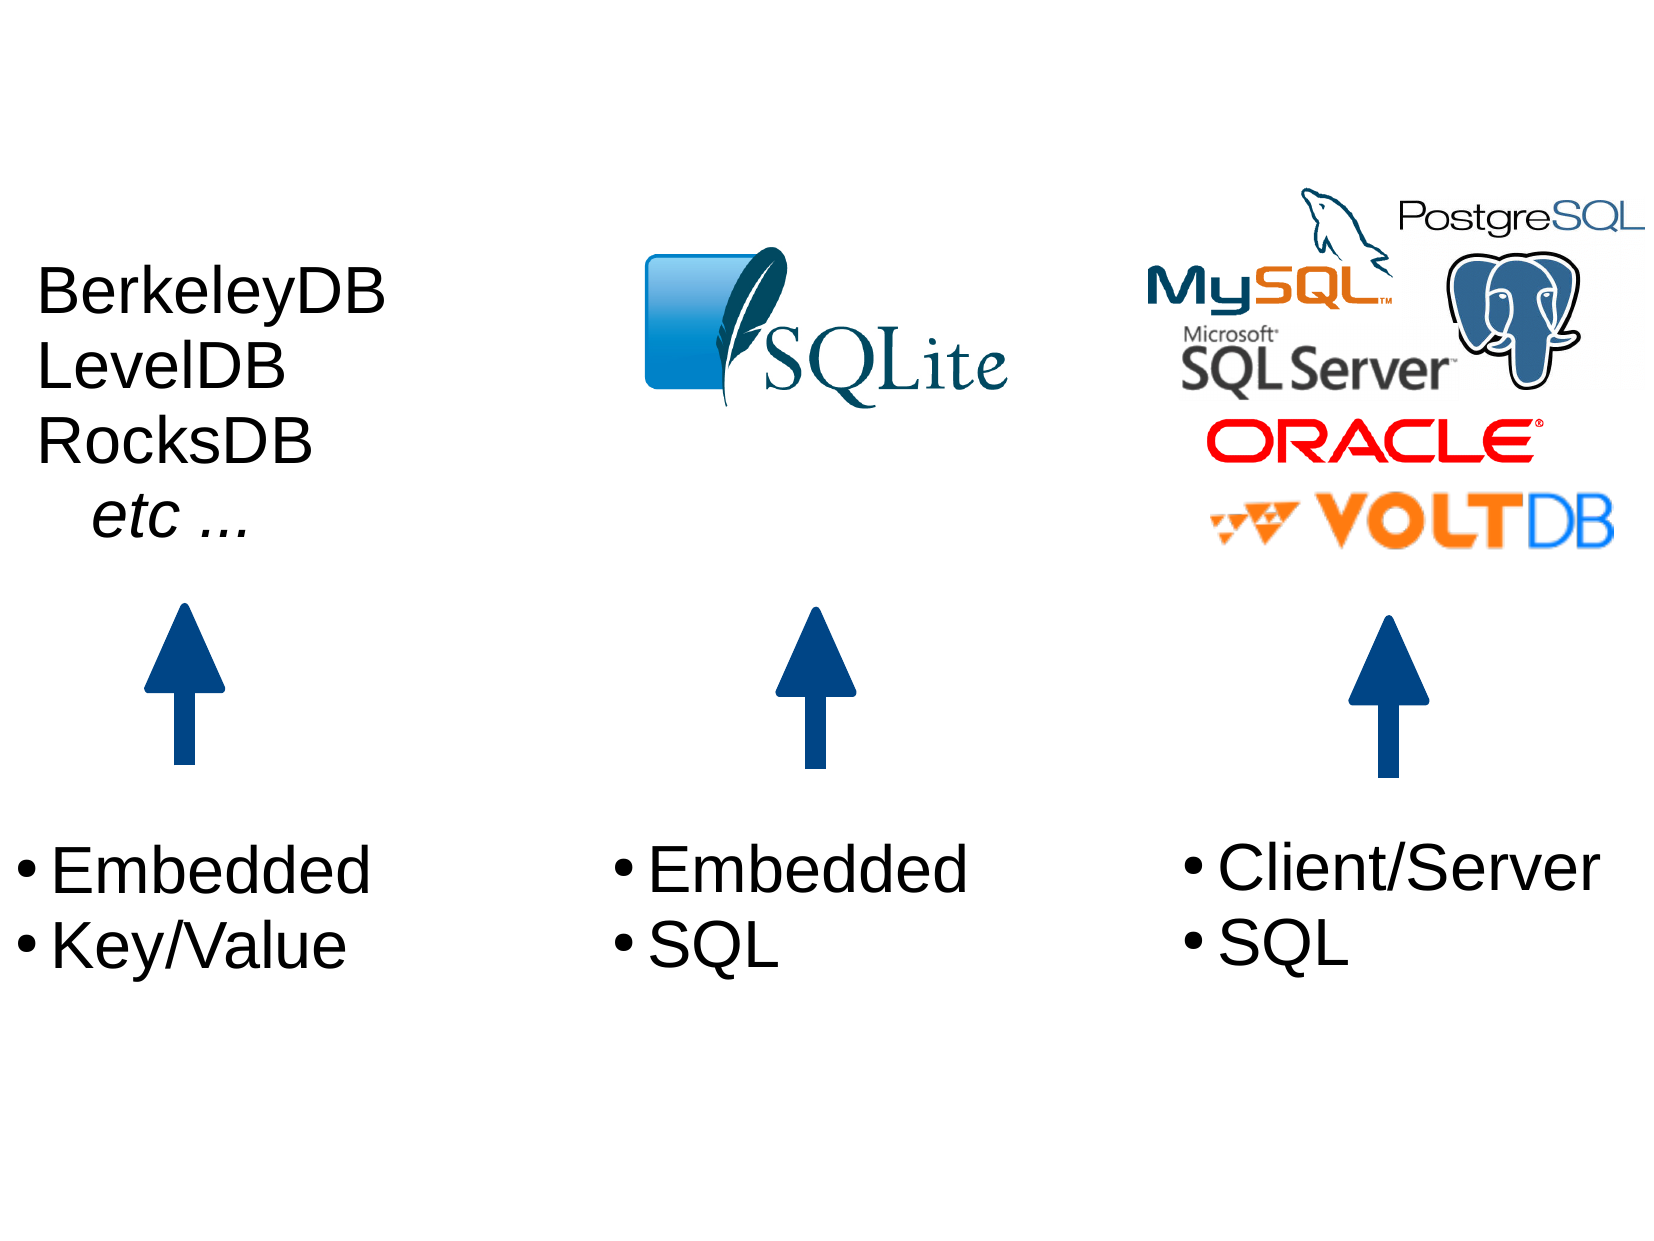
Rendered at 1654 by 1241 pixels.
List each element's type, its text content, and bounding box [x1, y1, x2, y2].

picture [1139, 178, 1645, 401]
text_box BerkeleyDB LevelDB RocksDB etc ... [21, 245, 424, 565]
picture [1199, 412, 1614, 586]
text_box Client/Server SQL [1166, 822, 1619, 988]
picture [638, 240, 1014, 415]
text_box Embedded Key/Value [0, 826, 389, 991]
text_box Embedded SQL [597, 824, 986, 989]
